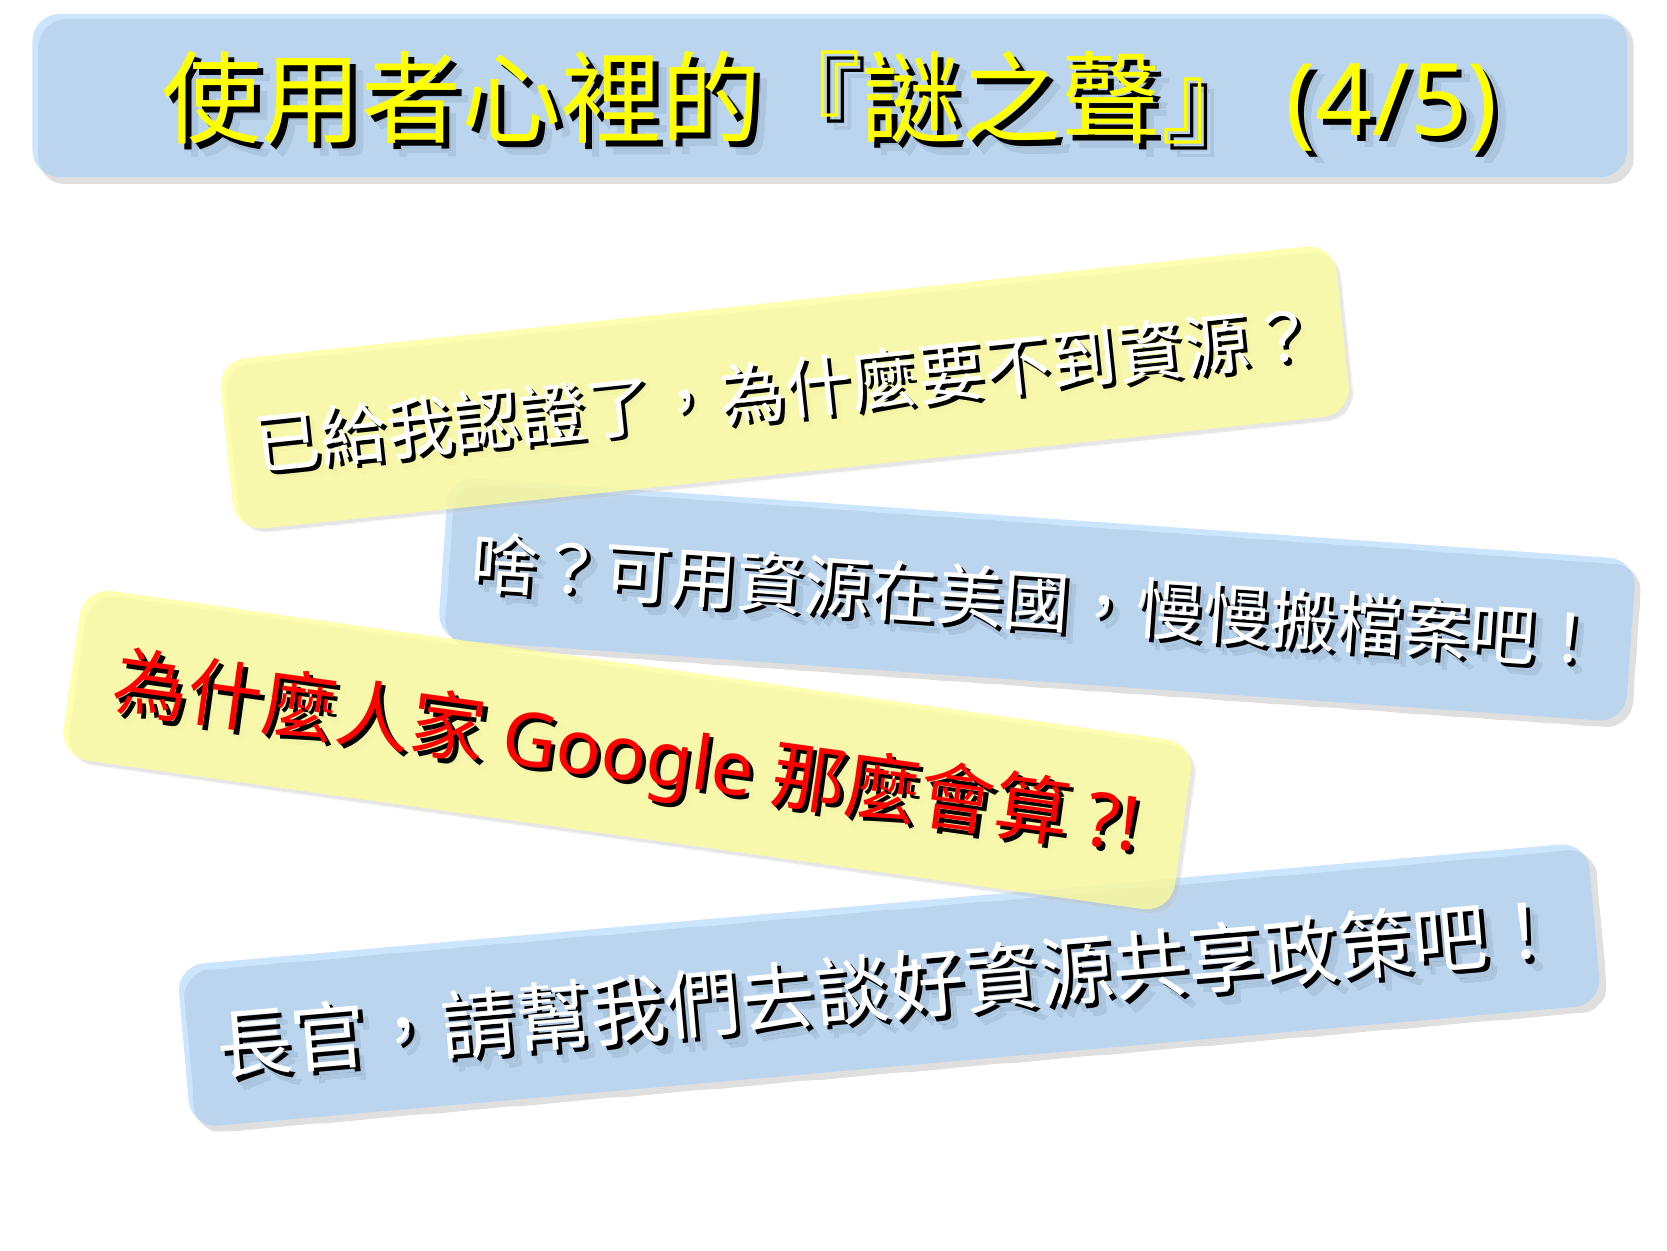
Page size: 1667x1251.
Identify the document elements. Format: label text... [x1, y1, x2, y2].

text_box 已給我認證了，為什麼要不到資源？ [220, 246, 1349, 529]
text_box 長官，請幫我們去談好資源共享政策吧！ [179, 844, 1600, 1126]
text_box 使用者心裡的『謎之聲』(4/5) [32, 13, 1628, 178]
text_box 啥？可用資源在美國，慢慢搬檔案吧！ [439, 489, 1635, 721]
text_box 為什麼人家Google那麼會算?! [63, 590, 1192, 910]
